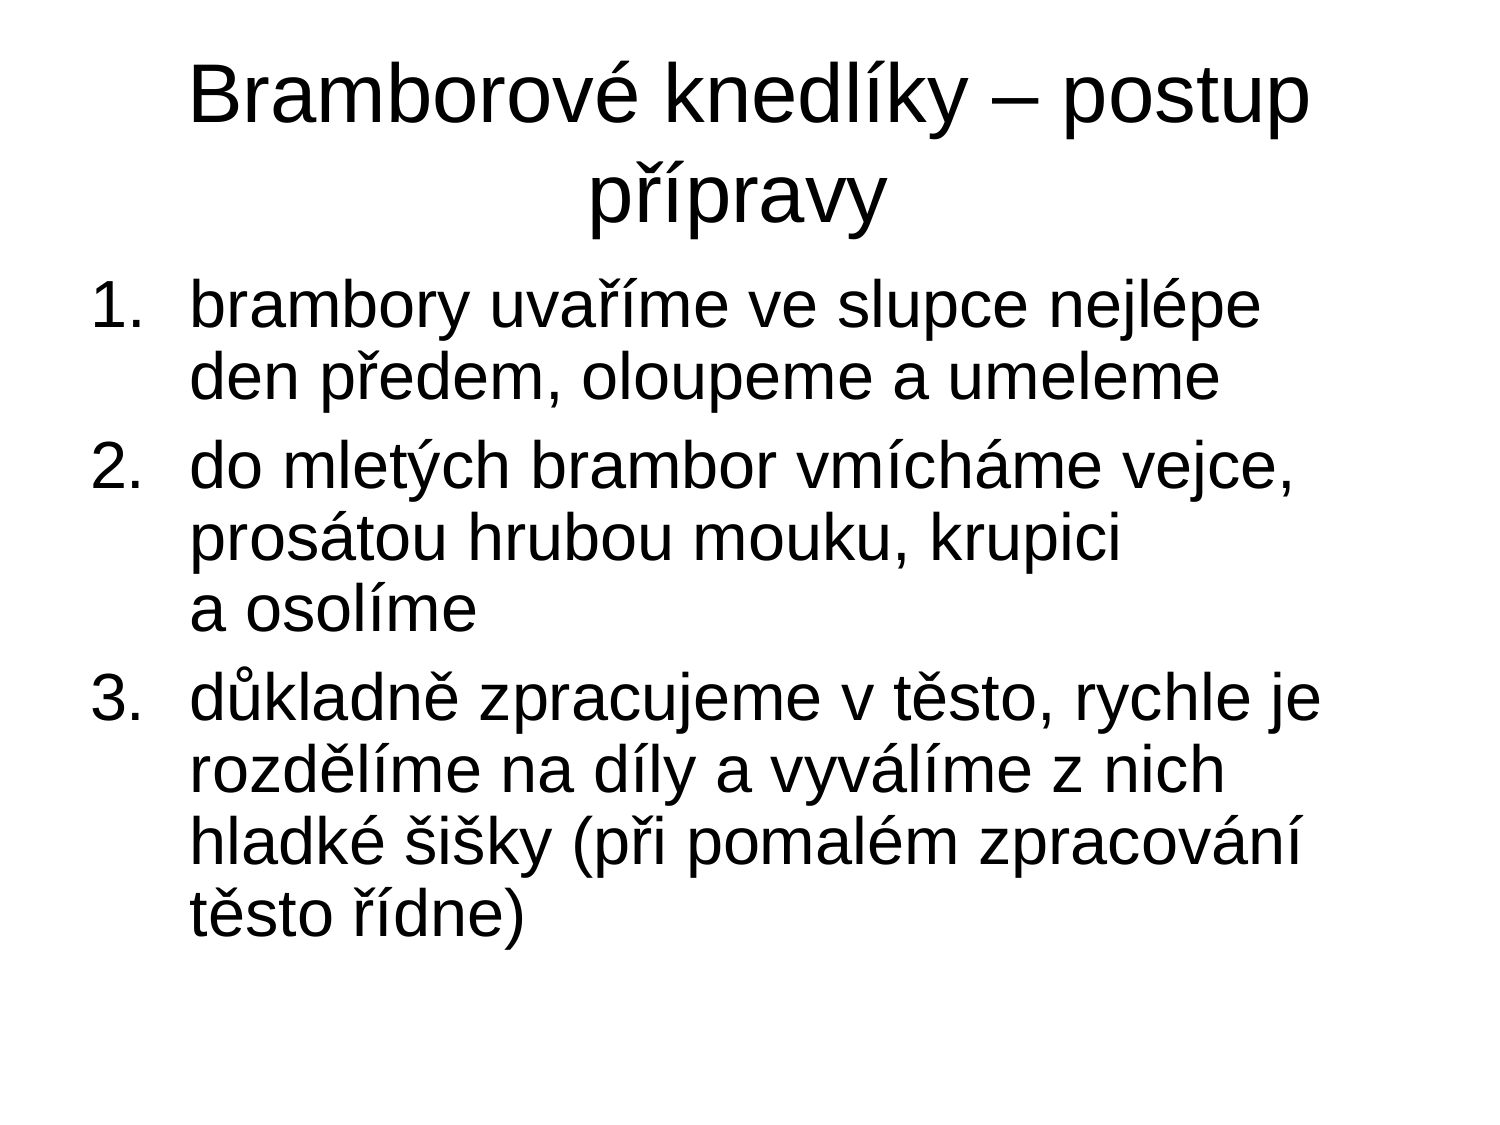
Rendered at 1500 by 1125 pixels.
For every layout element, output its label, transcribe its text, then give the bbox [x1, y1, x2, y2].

list brambory uvaříme ve slupce nejlépe den předem, oloupeme a umeleme 2. do mletých brambor vmícháme vejce, prosátou hrubou mouku, krupici a osolíme 3. důkladně zpracujeme v těsto, rychle je rozdělíme na díly a vyválíme z nich hladké šišky (při pomalém zpracování těsto řídne) [75, 262, 1426, 1006]
title Bramborové knedlíky – postup přípravy [75, 31, 1426, 247]
